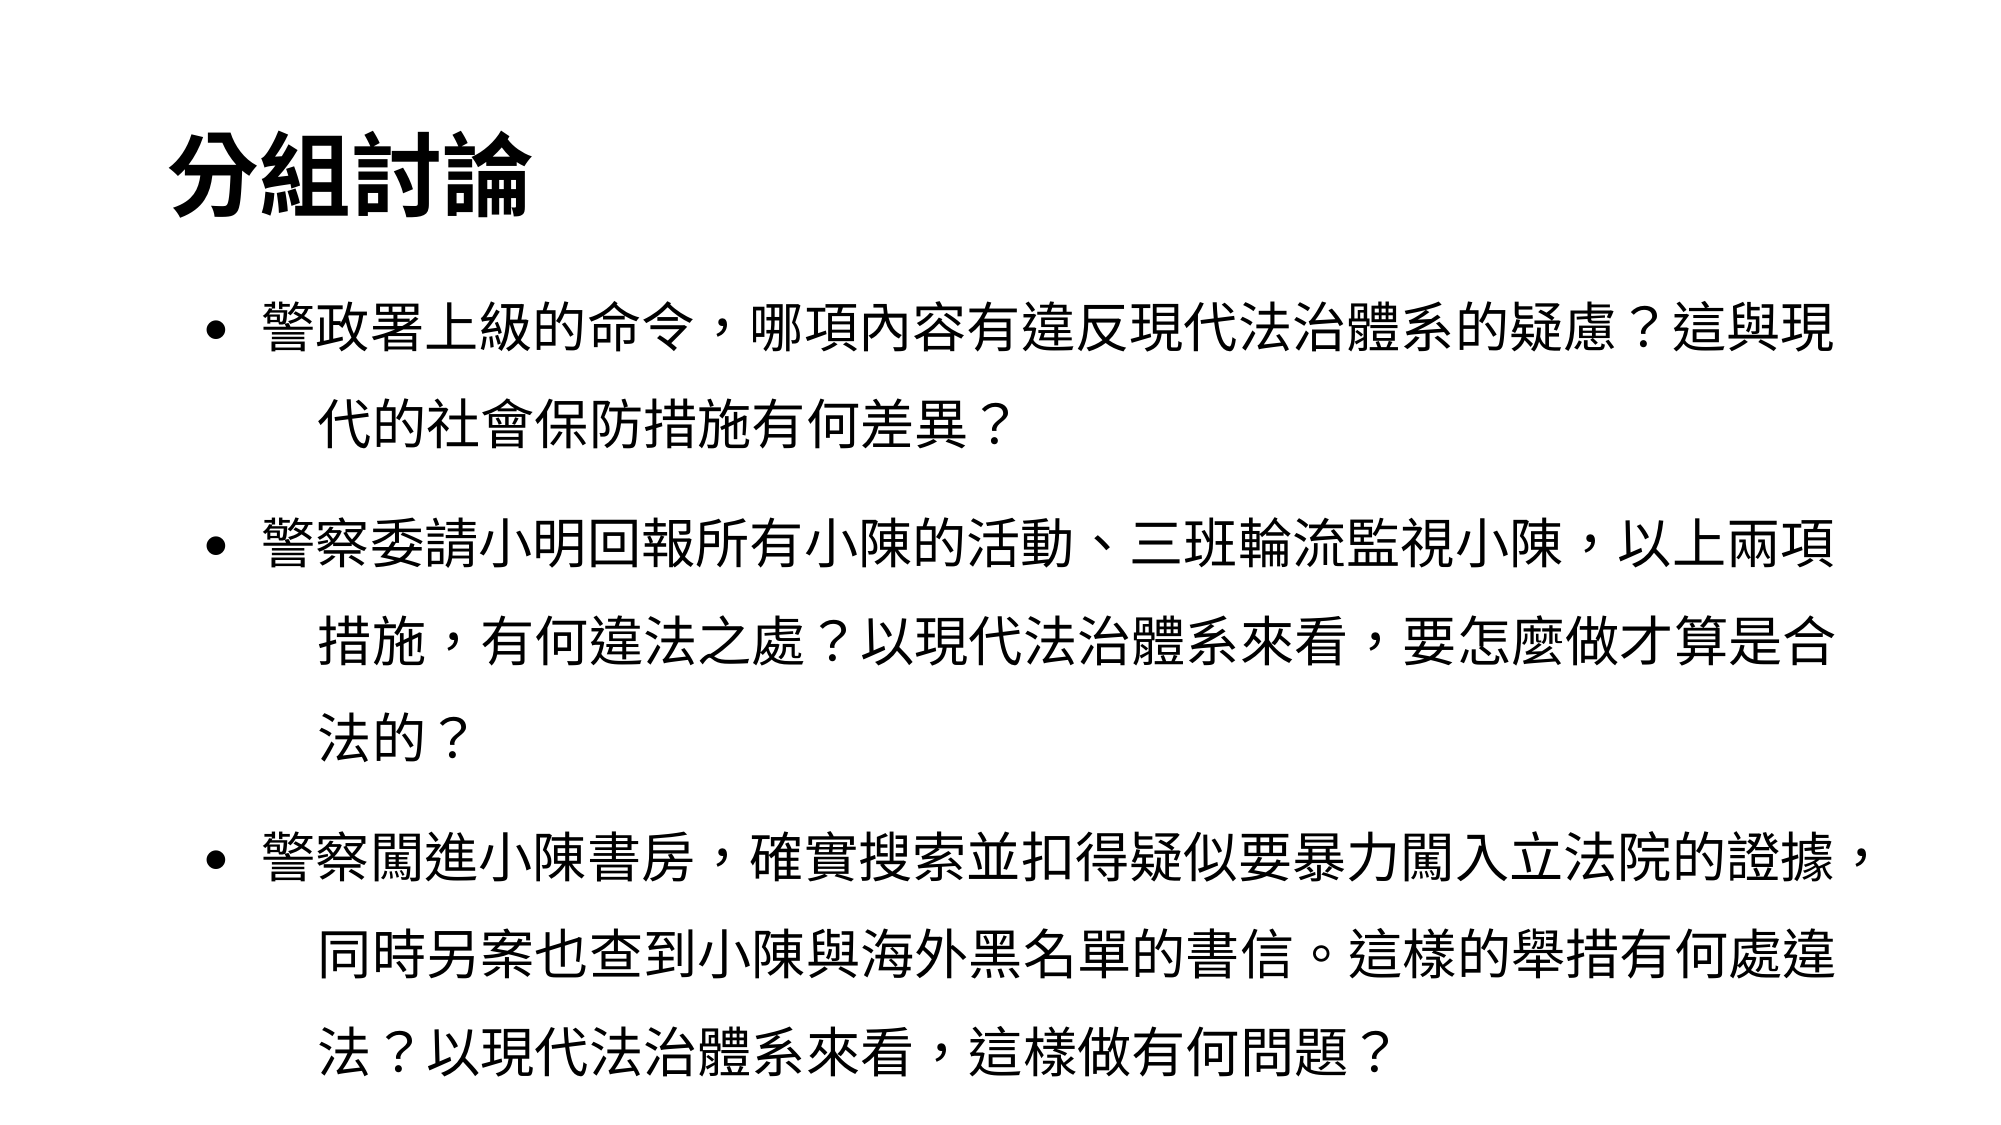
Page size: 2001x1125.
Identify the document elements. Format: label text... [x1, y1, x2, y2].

list 警政署上級的命令，哪項內容有違反現代法治體系的疑慮？這與現代的社會保防措施有何差異？ 警察委請小明回報所有小陳的活動、三班輪流監視小陳，以上兩項措施，有何違法之處？以現代法治體系來看，要怎麼做才算是合法的？ 警察闖進小陳書房，確實搜索並扣得疑似要暴力闖入立法院的證據，同時另案也查到小陳與海外黑名單的書信。這樣的舉措有何處違法？以現代法治體系來看，這樣做有何問題？ [152, 253, 1863, 1125]
title 分組討論 [152, 122, 1692, 222]
